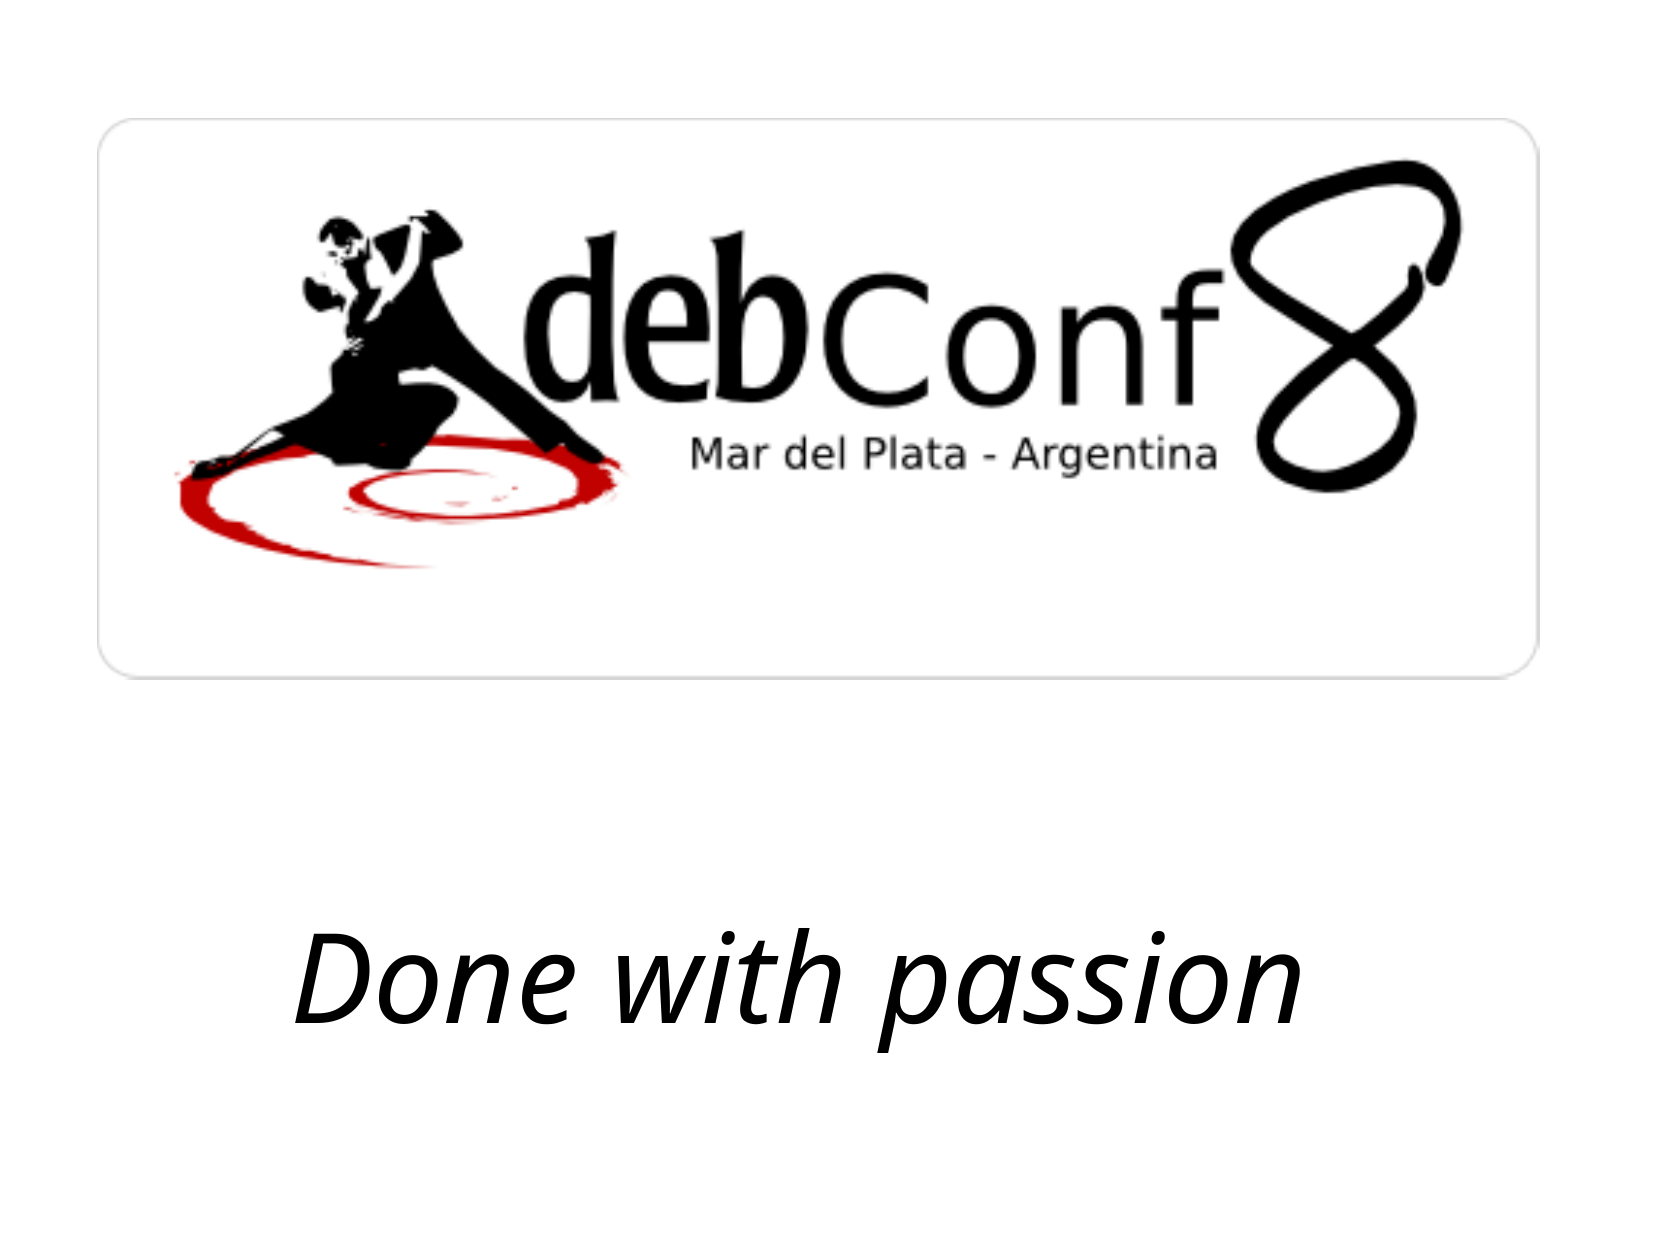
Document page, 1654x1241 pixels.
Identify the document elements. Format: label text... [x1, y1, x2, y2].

text_box Done with passion [275, 882, 1359, 1063]
picture [97, 118, 1540, 680]
